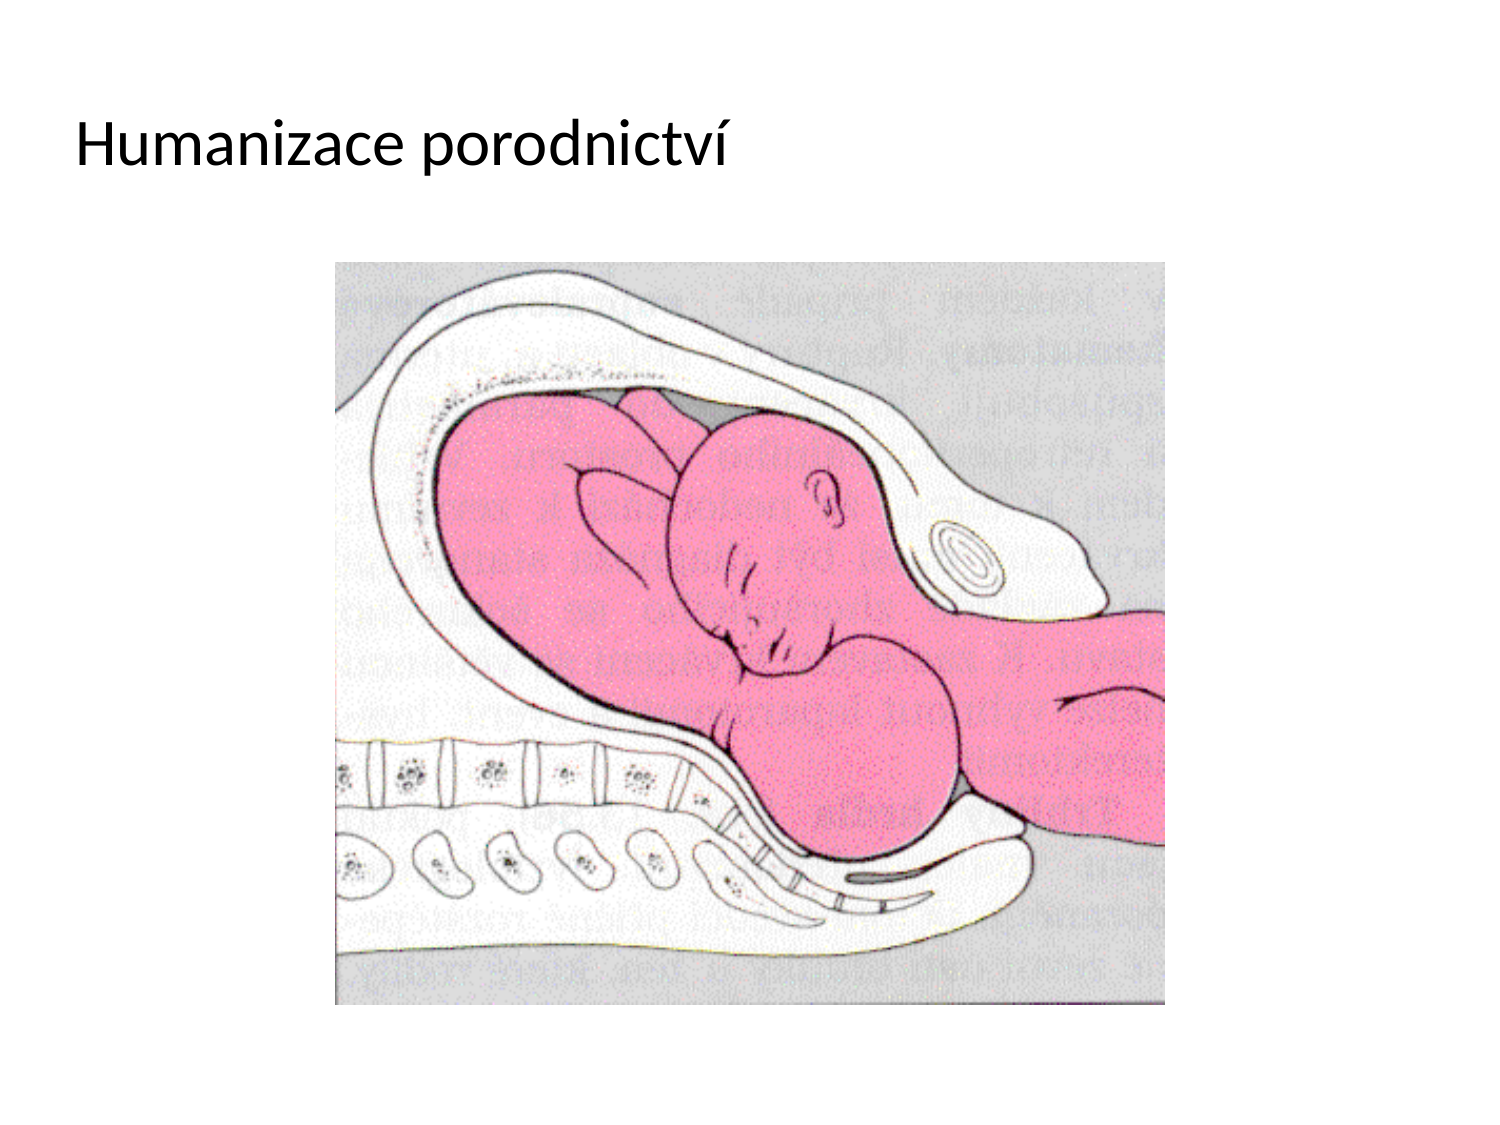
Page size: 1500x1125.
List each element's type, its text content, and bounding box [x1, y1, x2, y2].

picture [335, 262, 1165, 1005]
title Humanizace porodnictví [75, 45, 1425, 233]
